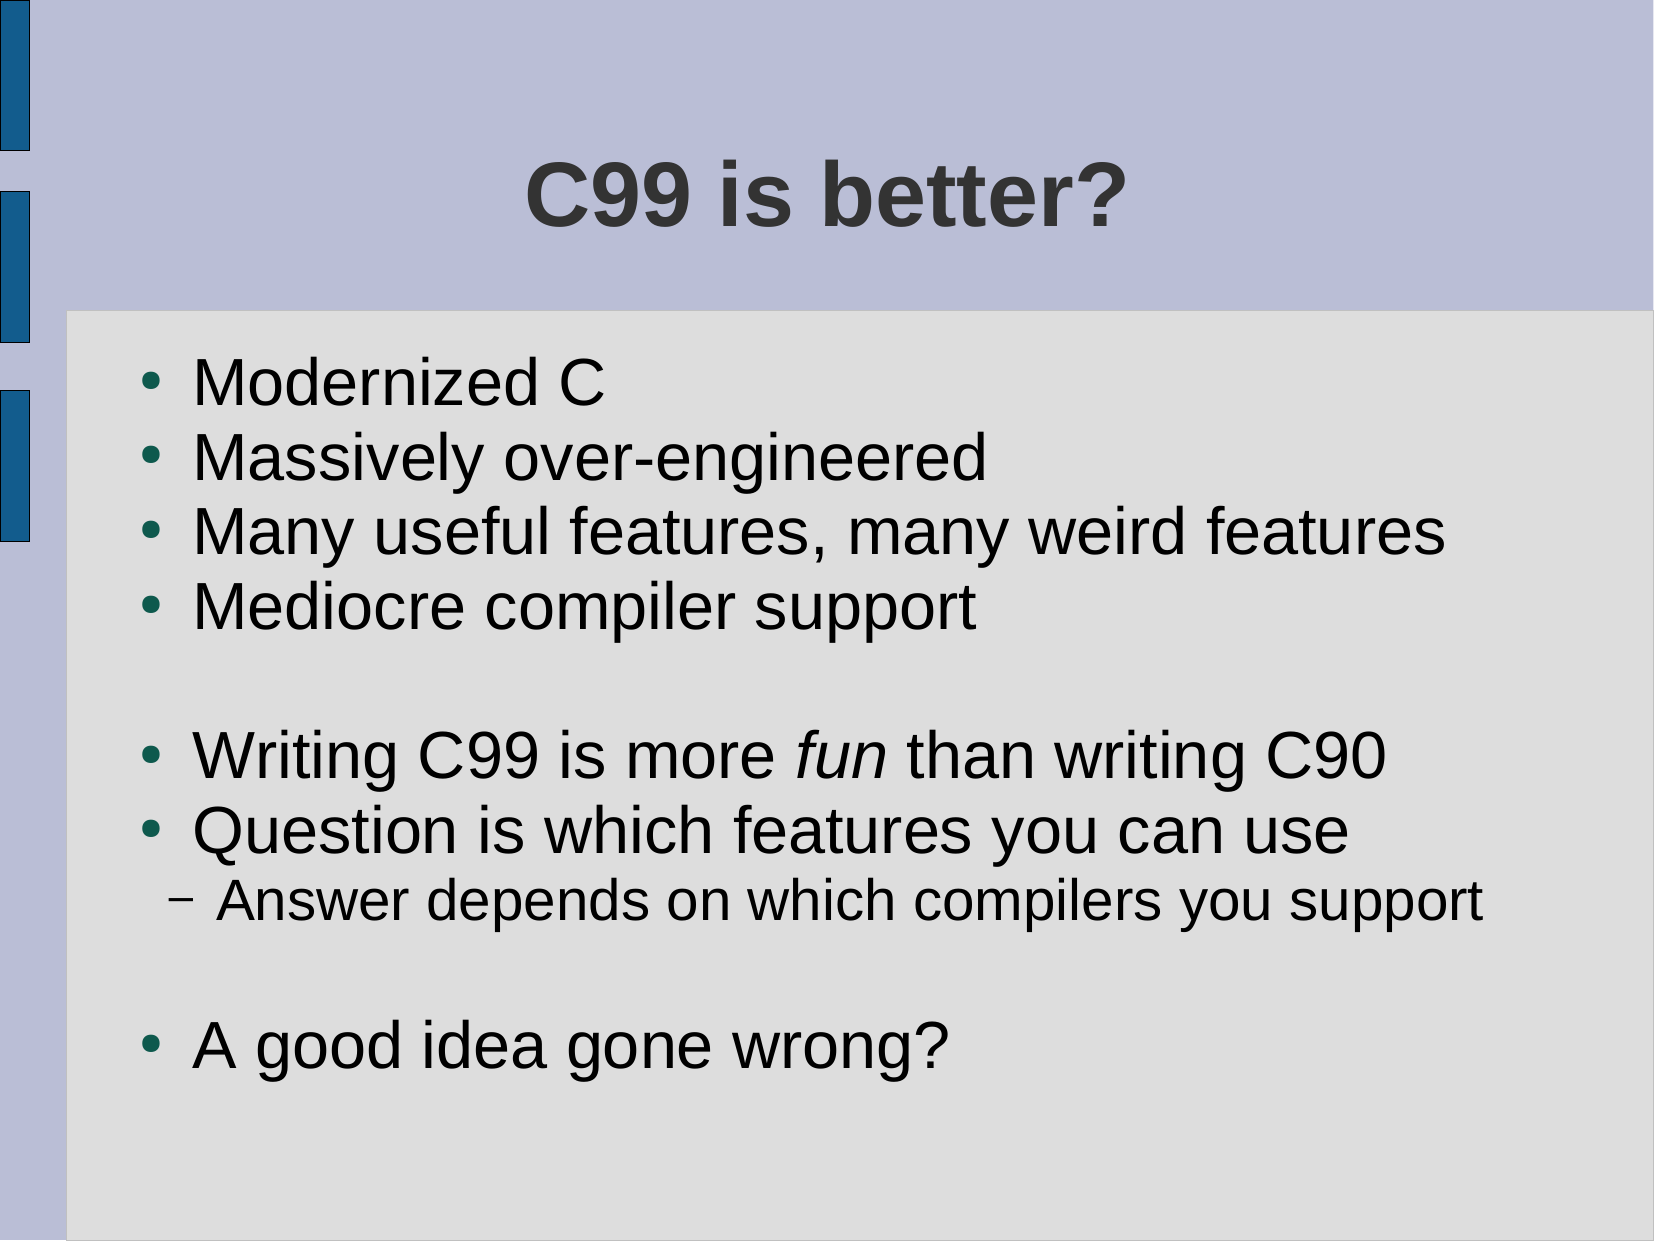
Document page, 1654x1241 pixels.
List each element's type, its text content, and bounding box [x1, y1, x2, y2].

list Modernized C Massively over-engineered Many useful features, many weird features Mediocre compiler support Writing C99 is more fun than writing C90 Question is which features you can use Answer depends on which compilers you support A good idea gone wrong? [121, 344, 1625, 1127]
title C99 is better? [121, 91, 1534, 299]
